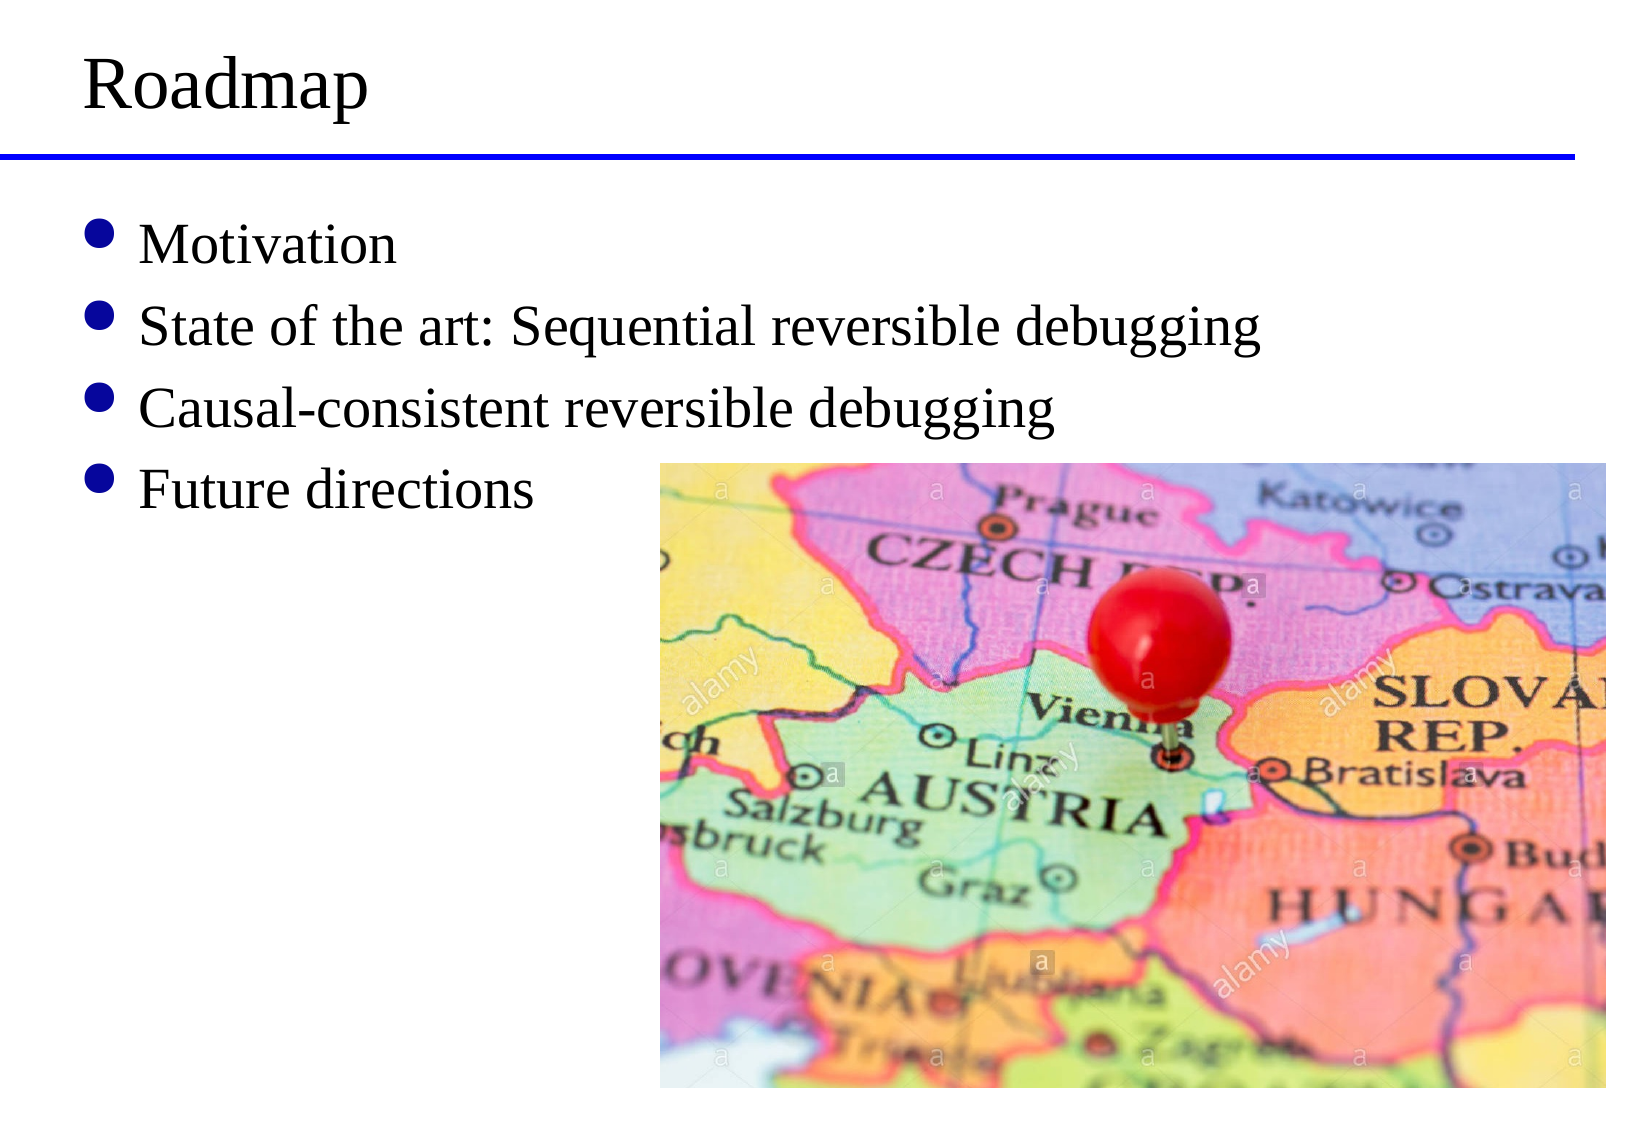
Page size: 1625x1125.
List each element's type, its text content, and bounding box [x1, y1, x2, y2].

list Motivation State of the art: Sequential reversible debugging Causal-consistent reversible debugging Future directions [67, 198, 1478, 1061]
title Roadmap [67, 27, 1544, 131]
picture [660, 463, 1606, 1088]
